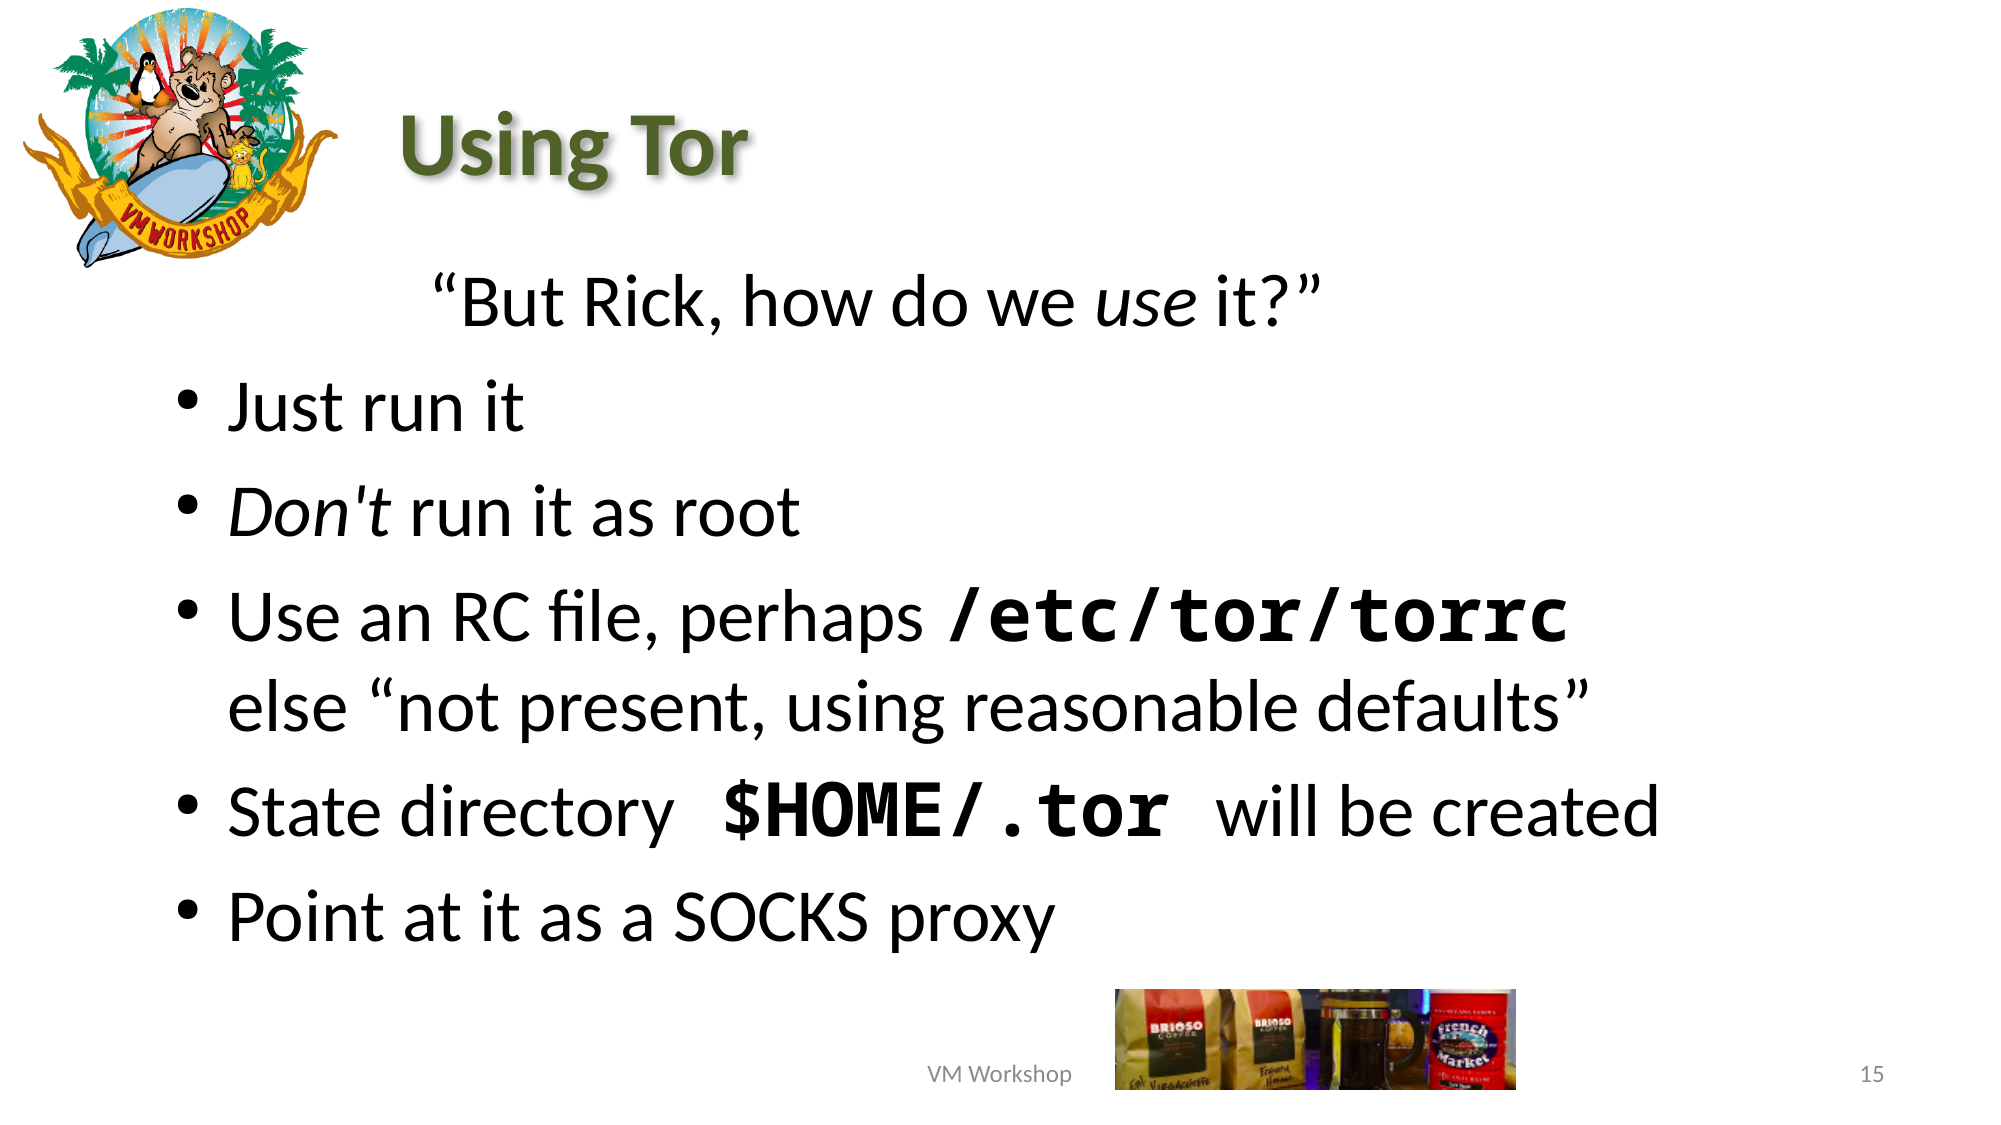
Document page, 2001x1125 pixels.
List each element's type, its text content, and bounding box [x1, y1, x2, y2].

picture [23, 8, 338, 269]
title Using Tor [383, 45, 1913, 233]
picture [1115, 1041, 1516, 1090]
list “But Rick, how do we use it?” Just run it Don't run it as root Use an RC file, perhaps /etc/tor/torrc else “not present, using reasonable defaults” State directory $HOME/.tor will be created Point at it as a SOCKS proxy [156, 251, 2000, 1041]
